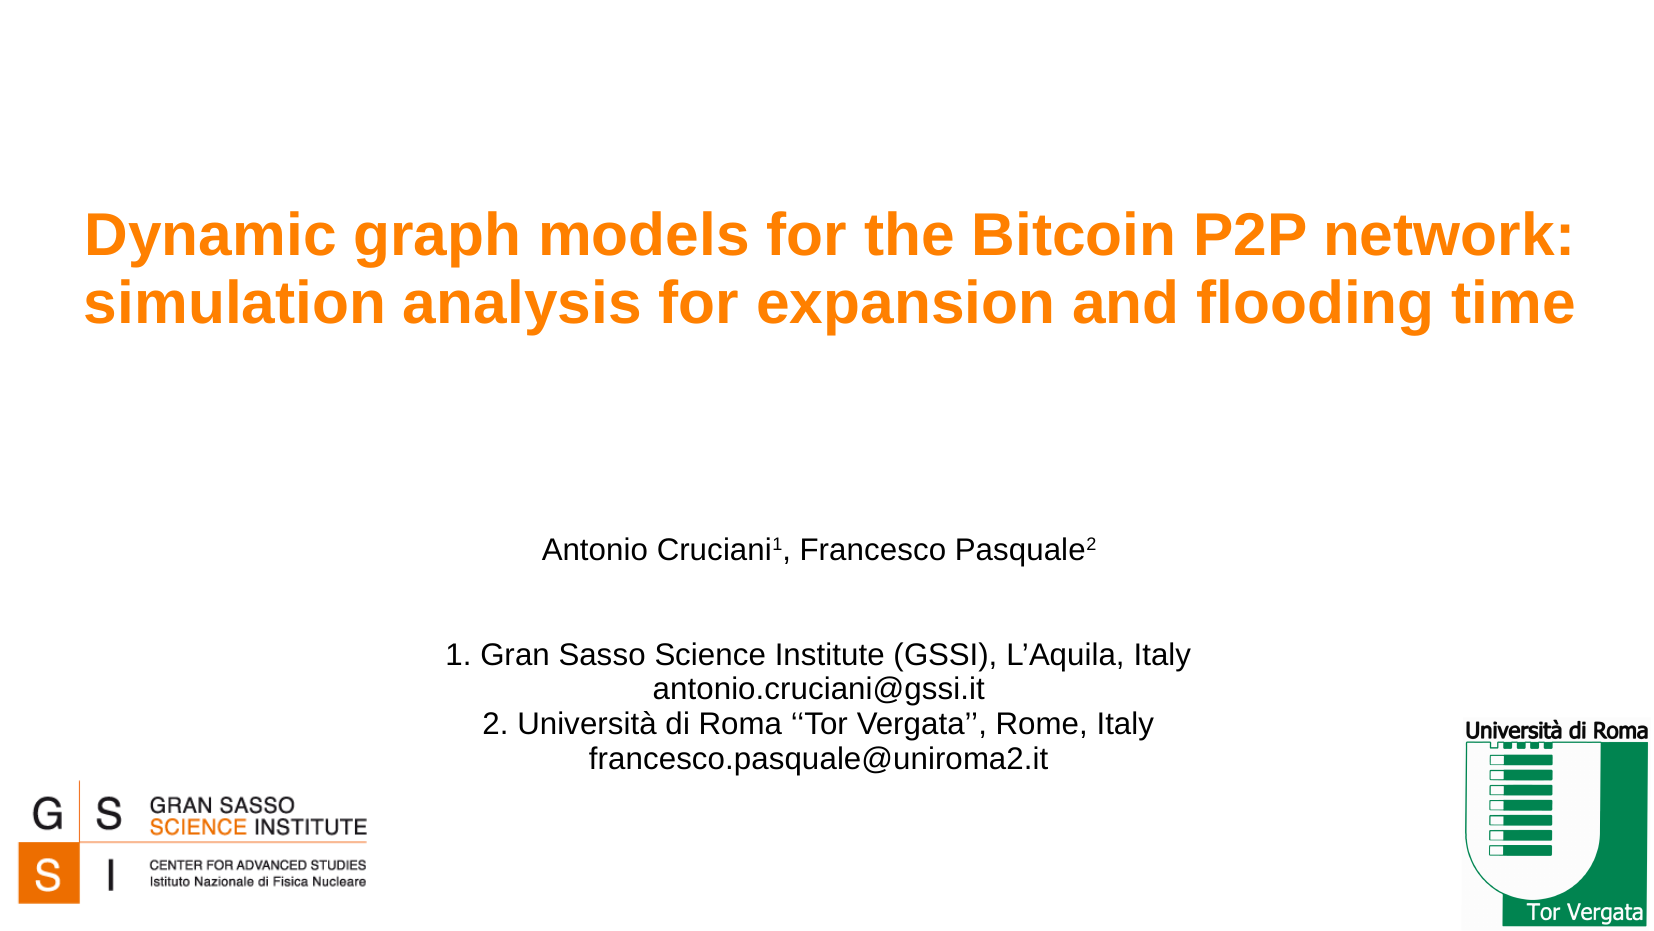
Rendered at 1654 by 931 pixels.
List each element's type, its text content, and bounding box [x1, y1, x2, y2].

subtitle Antonio Cruciani1, Francesco Pasquale2 1. Gran Sasso Science Institute (GSSI), L’Aquila, Italy antonio.cruciani@gssi.it 2. Università di Roma ‘‘Tor Vergata’’, Rome, Italy francesco.pasquale@uniroma2.it [75, 442, 1564, 901]
picture [7, 749, 413, 931]
title Dynamic graph models for the Bitcoin P2P network: simulation analysis for expansion and flooding time [49, 150, 1613, 388]
picture [1461, 717, 1651, 931]
